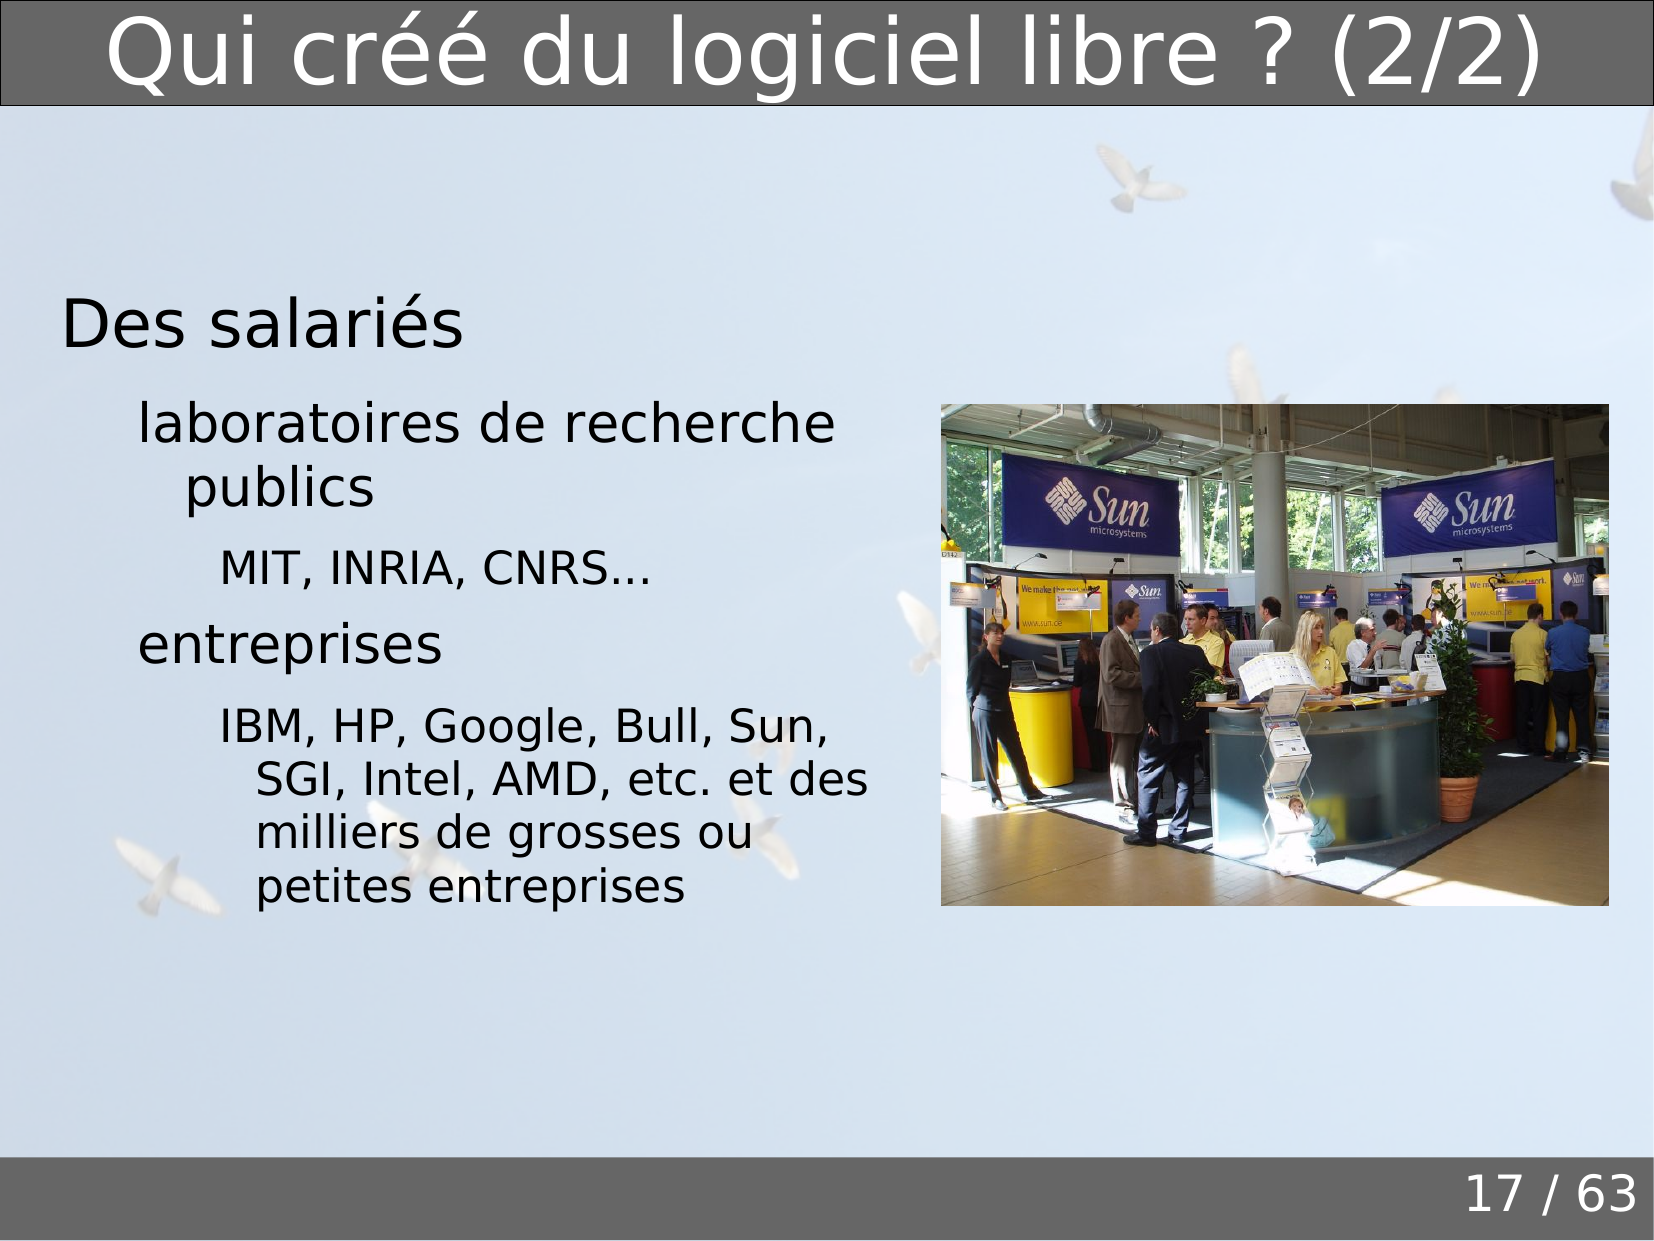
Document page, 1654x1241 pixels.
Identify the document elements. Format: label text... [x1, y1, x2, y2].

list Des salariés laboratoires de recherche publics MIT, INRIA, CNRS... entreprises IBM, HP, Google, Bull, Sun, SGI, Intel, AMD, etc. et des milliers de grosses ou petites entreprises [42, 285, 881, 982]
picture [941, 404, 1609, 906]
title Qui créé du logiciel libre ? (2/2) [0, 0, 1654, 107]
